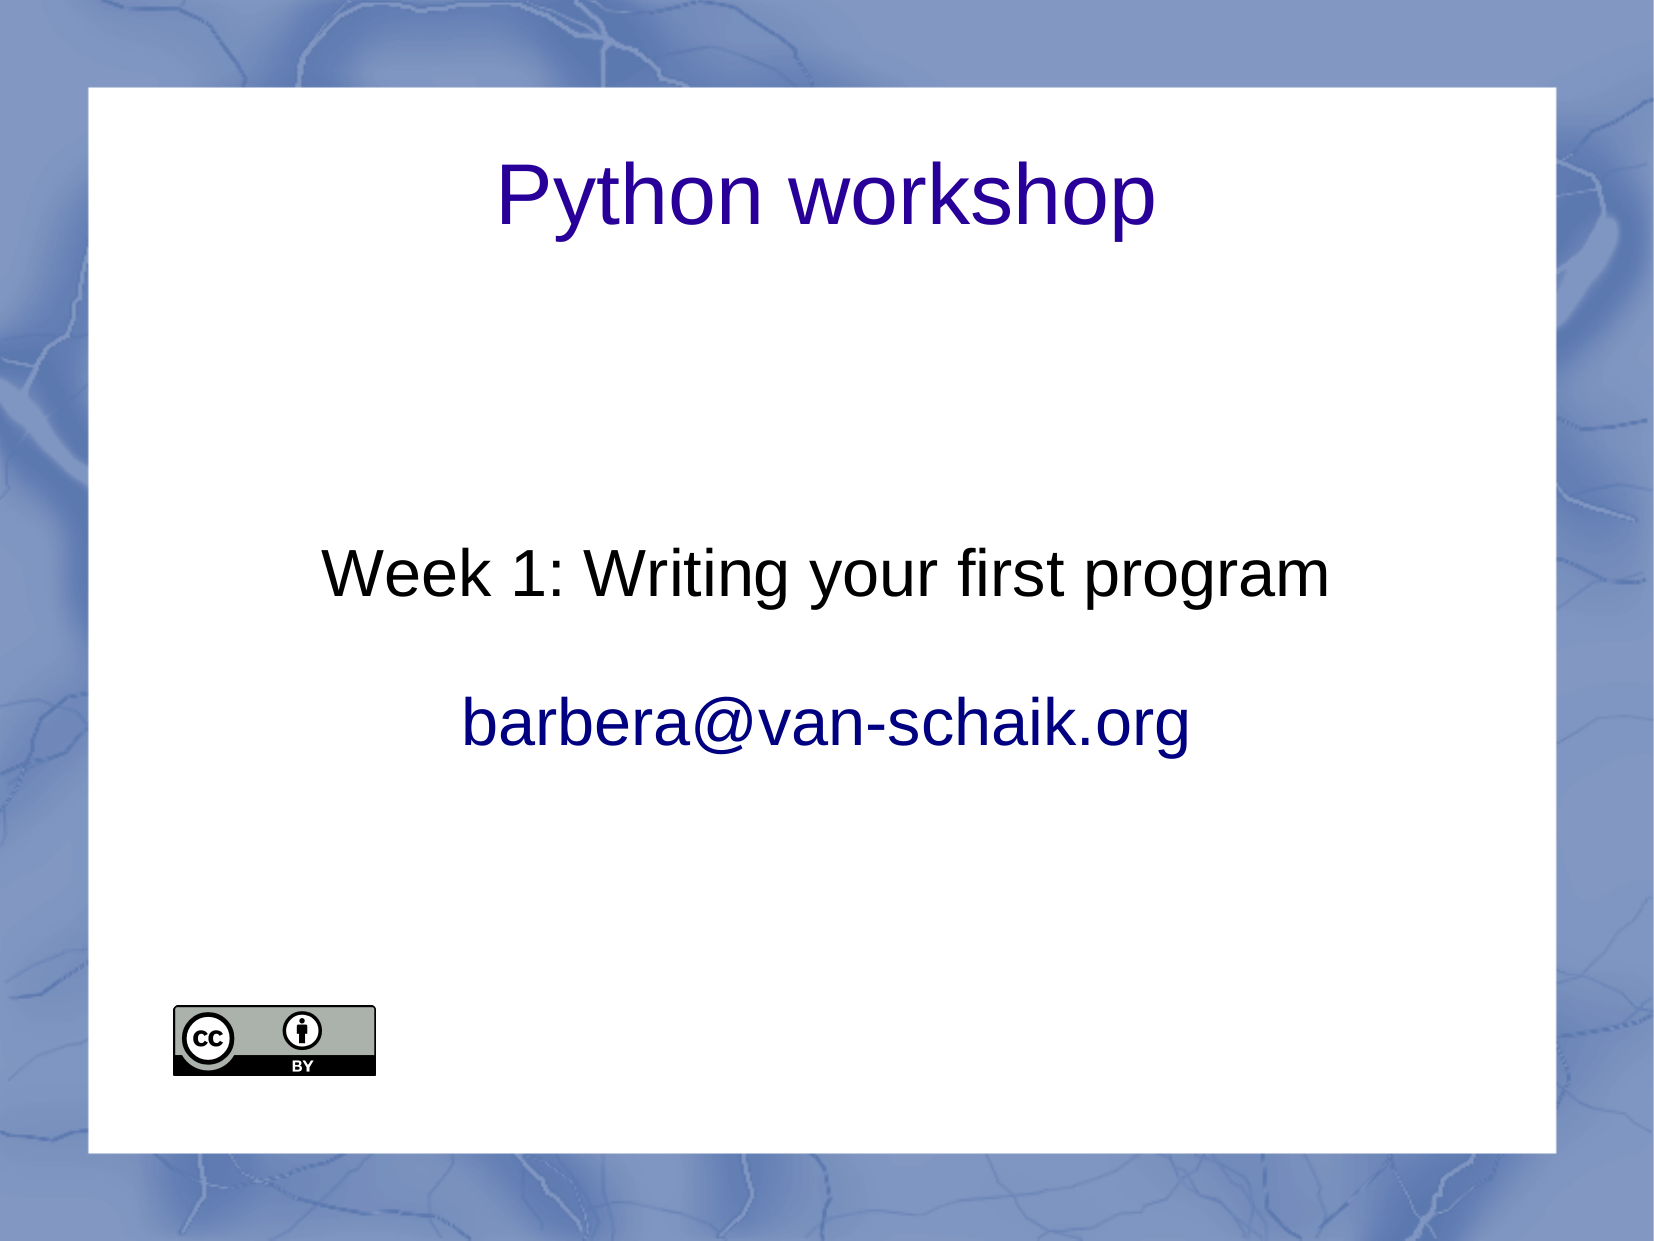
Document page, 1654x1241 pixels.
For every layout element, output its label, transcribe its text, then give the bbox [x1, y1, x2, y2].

subtitle Week 1: Writing your first program barbera@van-schaik.org [147, 325, 1506, 1045]
picture [0, 0, 1654, 1241]
title Python workshop [118, 90, 1536, 298]
